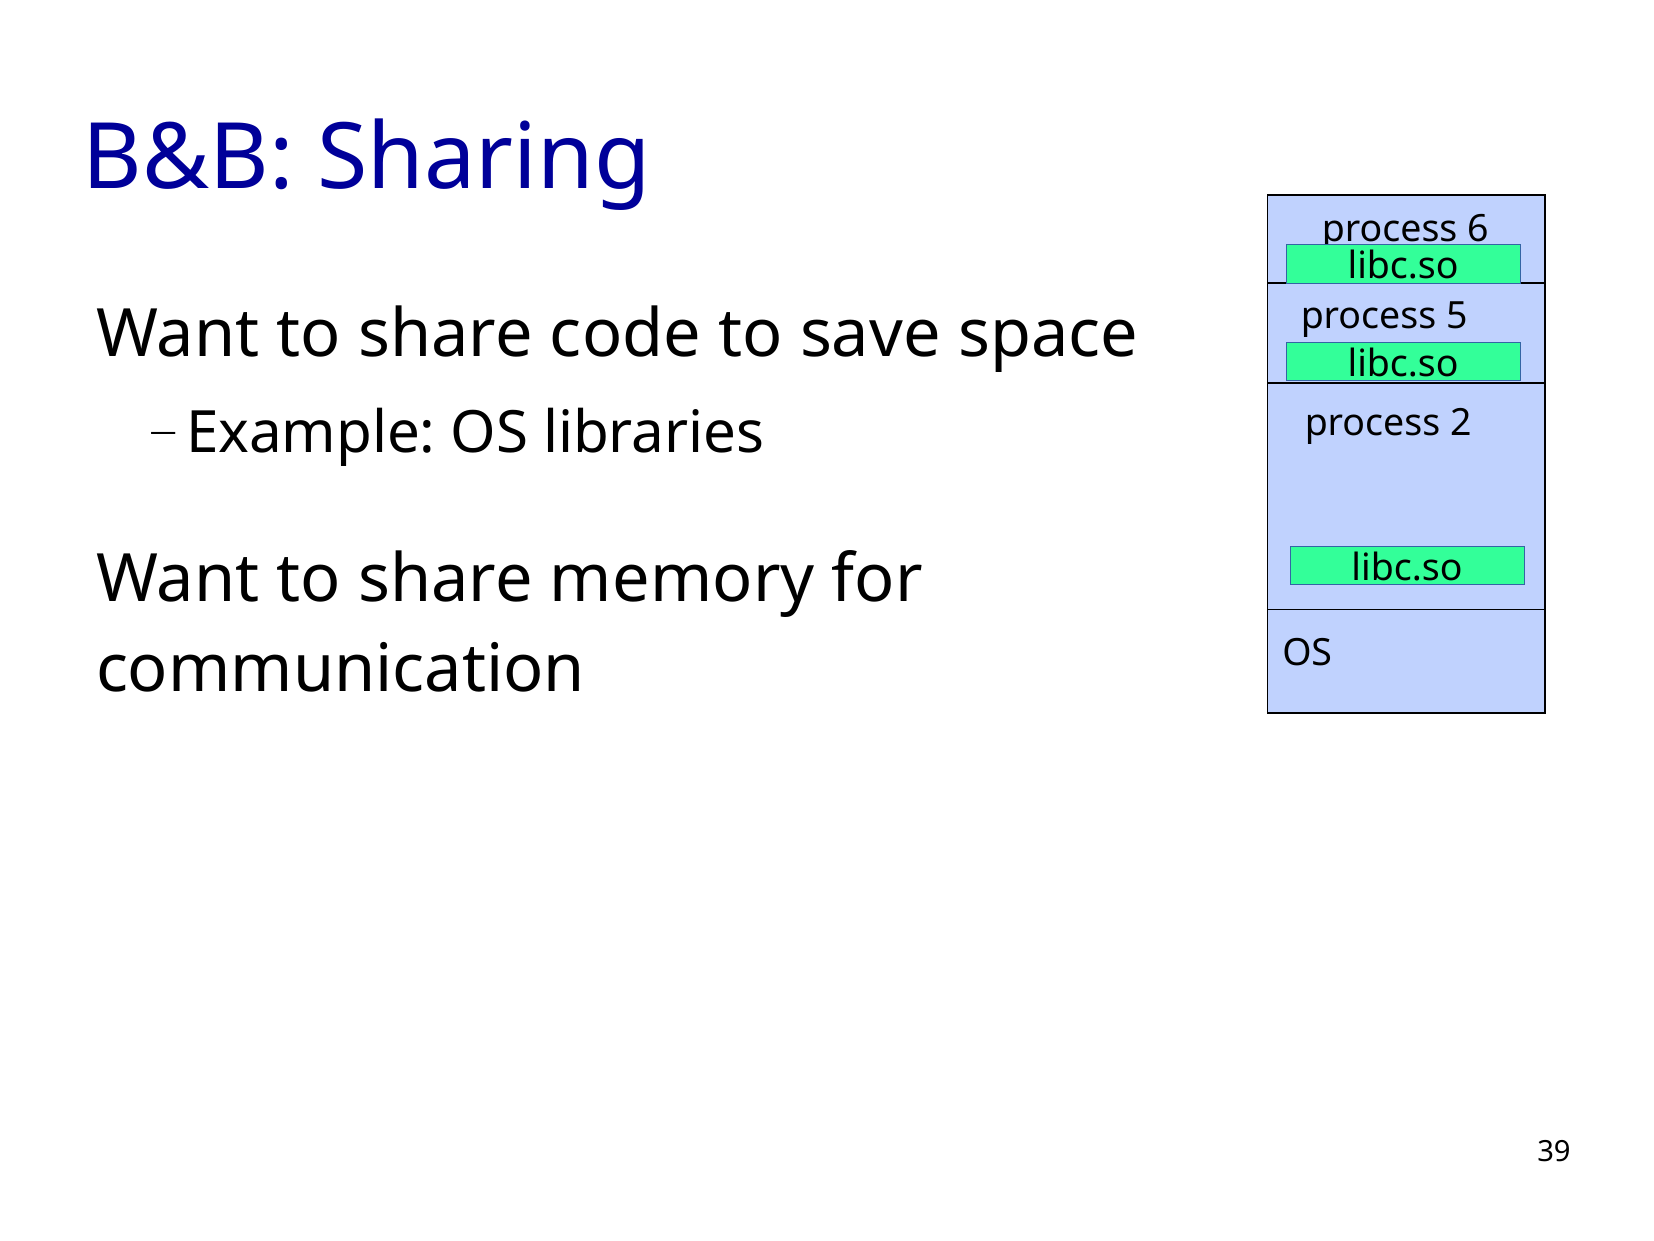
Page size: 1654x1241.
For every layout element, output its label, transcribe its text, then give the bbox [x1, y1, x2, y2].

text_box [1267, 610, 1545, 713]
text_box libc.so [1290, 546, 1525, 585]
text_box process 2 [1290, 390, 1549, 451]
text_box [1267, 383, 1545, 609]
title B&B: Sharing [82, 49, 1571, 257]
text_box libc.so [1286, 342, 1521, 381]
text_box [1267, 195, 1545, 282]
text_box [1267, 283, 1545, 382]
text_box process 6 [1327, 223, 1339, 239]
list Want to share code to save space Example: OS libraries Want to share memory for communication [60, 285, 1216, 1096]
text_box process 6 [1307, 196, 1504, 244]
text_box libc.so [1286, 244, 1521, 284]
text_box process 5 [1286, 283, 1545, 343]
text_box OS [1267, 620, 1527, 681]
